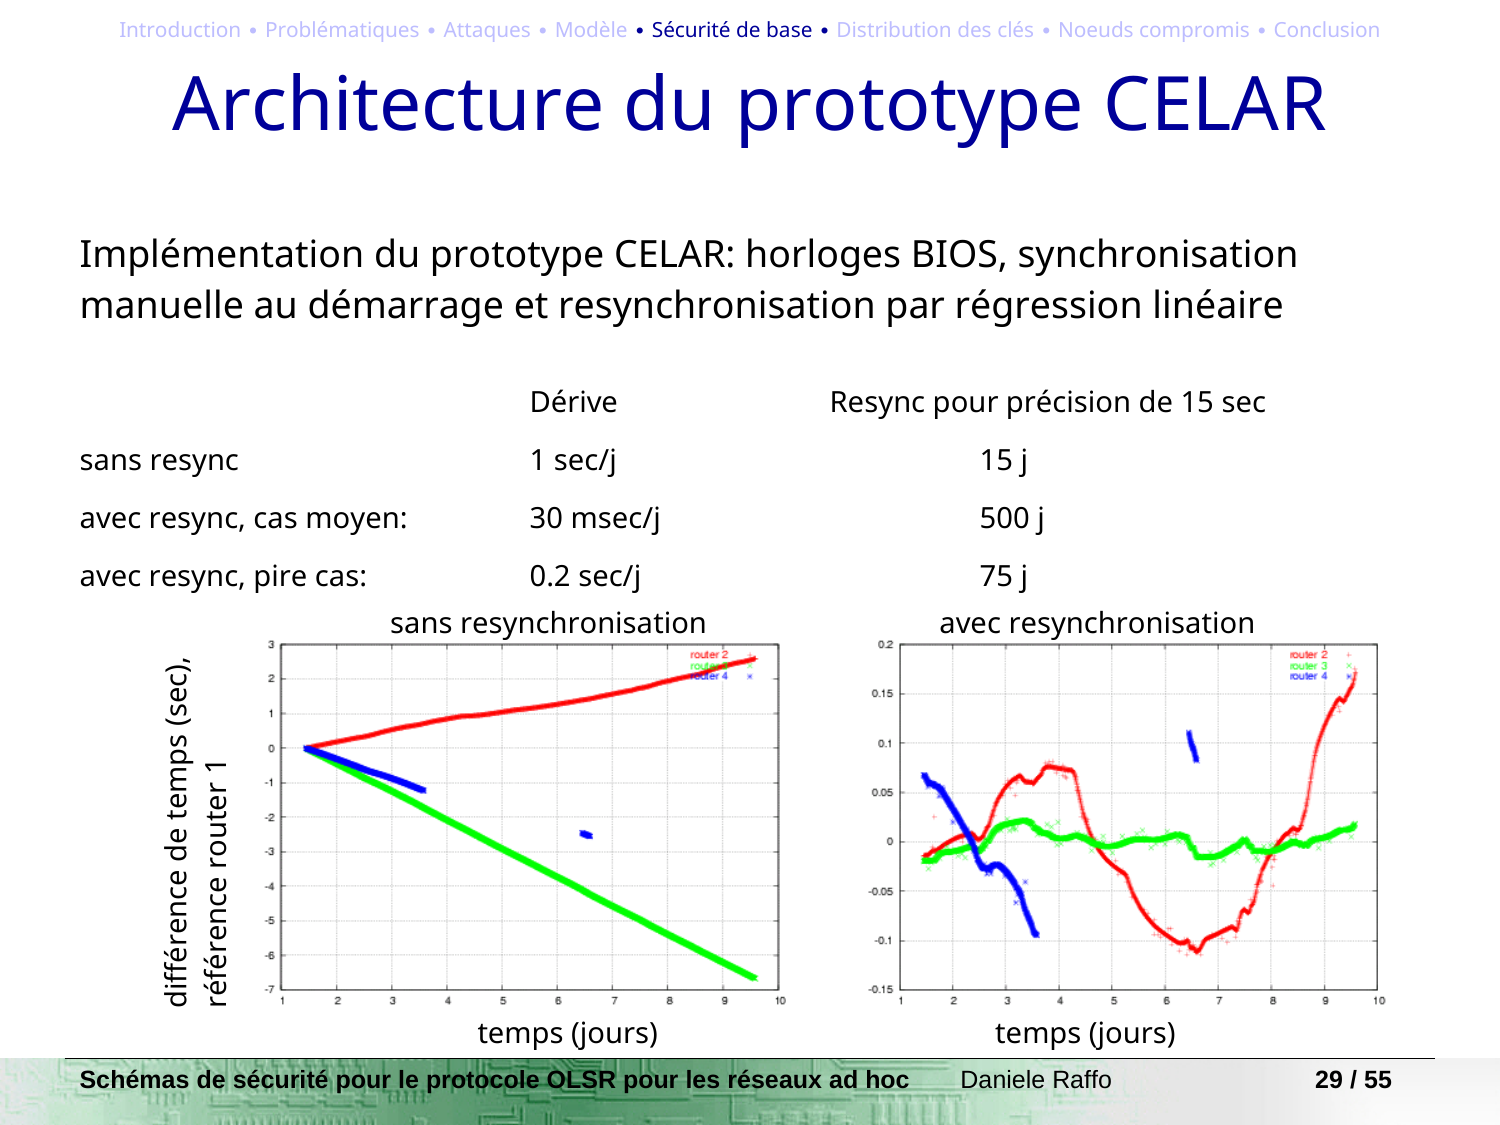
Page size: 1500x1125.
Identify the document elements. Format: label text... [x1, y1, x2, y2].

text_box Architecture du prototype CELAR [64, 52, 1436, 161]
text_box Introduction ∙ Problématiques ∙ Attaques ∙ Modèle ∙ Sécurité de base ∙ Distribution des clés ∙ Noeuds compromis ∙ Conclusion [0, 7, 1500, 52]
text_box différence de temps (sec), référence router 1 [147, 621, 243, 1024]
text_box Implémentation du prototype CELAR: horloges BIOS, synchronisation manuelle au démarrage et resynchronisation par régression linéaire Dérive Resync pour précision de 15 sec sans resync 1 sec/j 15 j avec resync, cas moyen: 30 msec/j 500 j avec resync, pire cas: 0.2 sec/j 75 j [64, 219, 1436, 603]
picture [256, 627, 791, 1012]
text_box Schémas de sécurité pour le protocole OLSR pour les réseaux ad hoc Daniele Raffo [64, 1058, 1436, 1103]
text_box temps (jours) temps (jours) [277, 1020, 1377, 1056]
text_box sans resynchronisation avec resynchronisation [277, 609, 1377, 645]
picture [857, 627, 1388, 1012]
picture [0, 1058, 1500, 1125]
